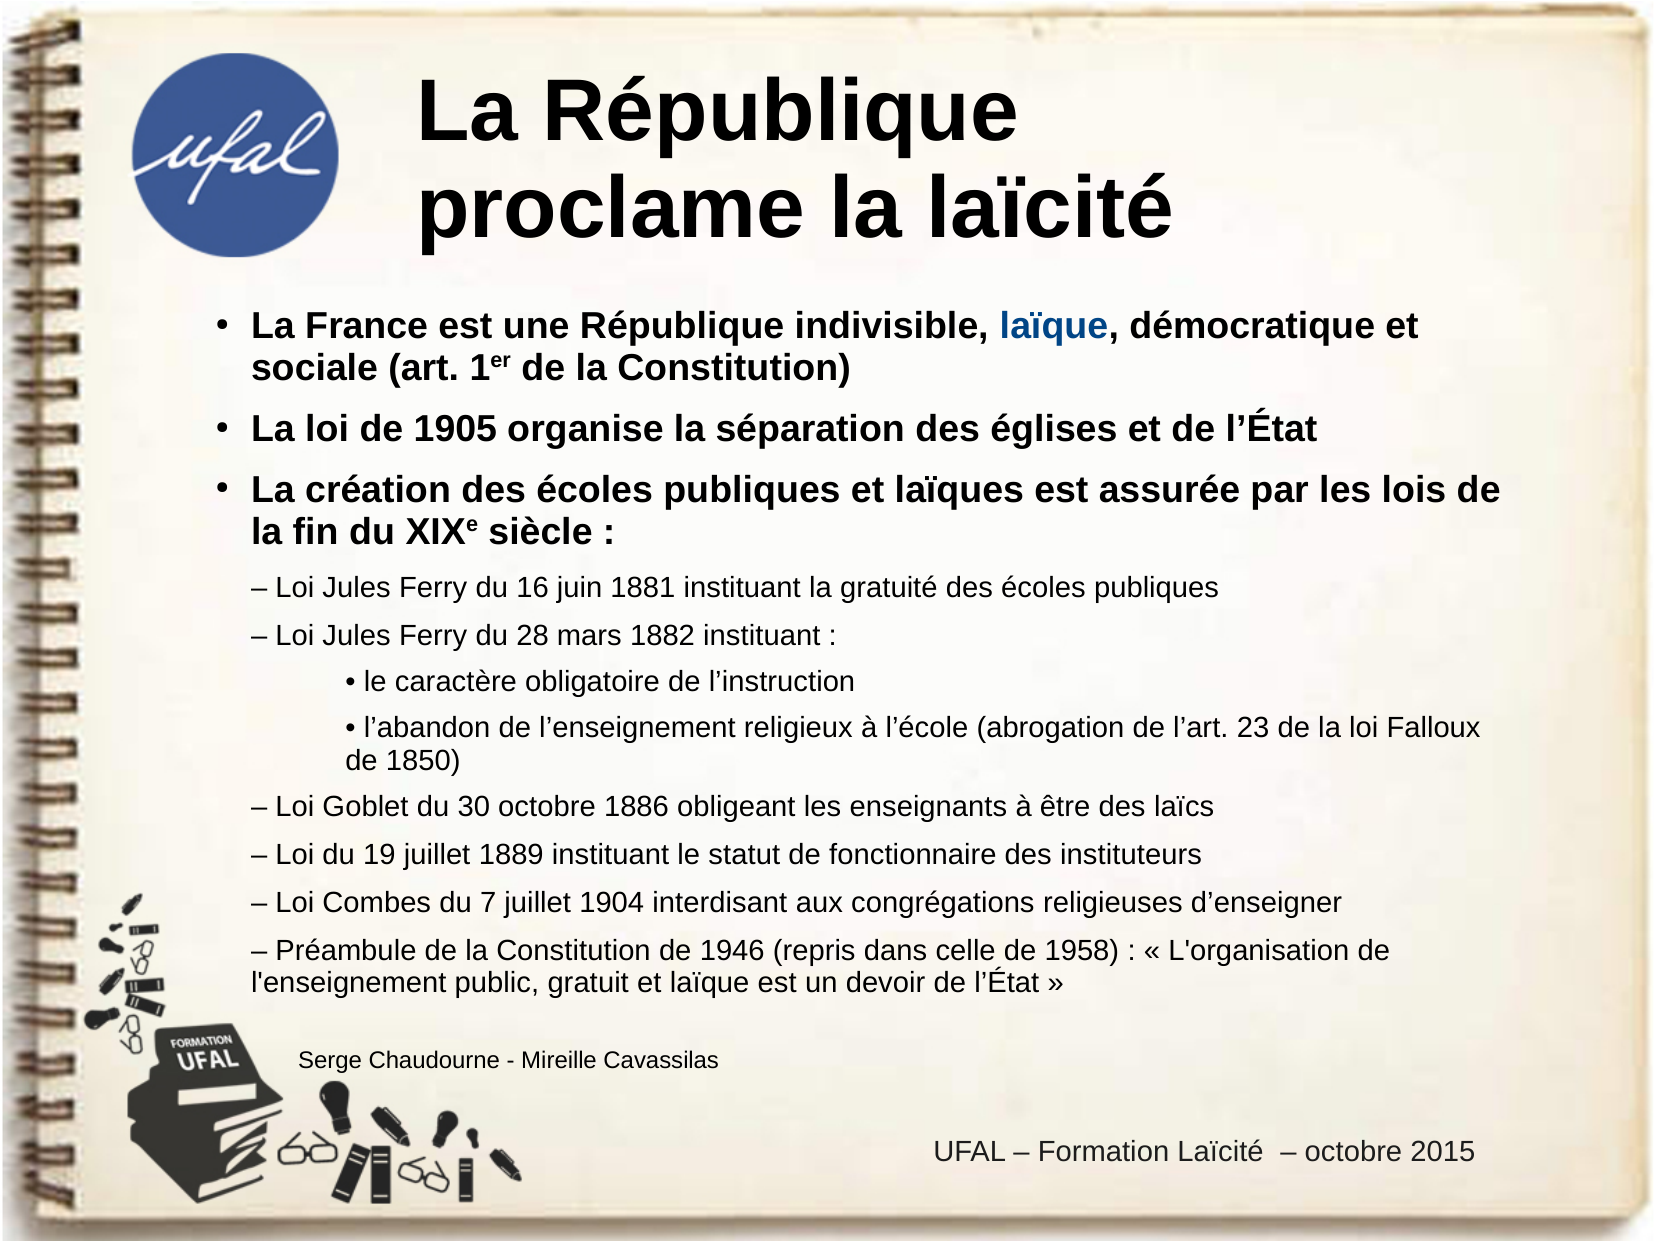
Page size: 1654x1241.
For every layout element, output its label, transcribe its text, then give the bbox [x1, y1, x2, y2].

text_box UFAL – Formation Laïcité – octobre 2015 [826, 1133, 1583, 1170]
picture [0, 1, 1654, 1241]
text_box La République proclame la laïcité [401, 53, 1359, 264]
text_box La France est une République indivisible, laïque, démocratique et sociale (art. 1er de la Constitution) La loi de 1905 organise la séparation des églises et de l’État La création des écoles publiques et laïques est assurée par les lois de la fin du XIXe siècle : – Loi Jules Ferry du 16 juin 1881 instituant la gratuité des écoles publiques – Loi Jules Ferry du 28 mars 1882 instituant : • le caractère obligatoire de l’instruction • l’abandon de l’enseignement religieux à l’école (abrogation de l’art. 23 de la loi Falloux de 1850) – Loi Goblet du 30 octobre 1886 obligeant les enseignants à être des laïcs – Loi du 19 juillet 1889 instituant le statut de fonctionnaire des instituteurs – Loi Combes du 7 juillet 1904 interdisant aux congrégations religieuses d’enseigner – Préambule de la Constitution de 1946 (repris dans celle de 1958) : « L'organisation de l'enseignement public, gratuit et laïque est un devoir de l’État » Serge Chaudourne - Mireille Cavassilas [200, 285, 1524, 1093]
